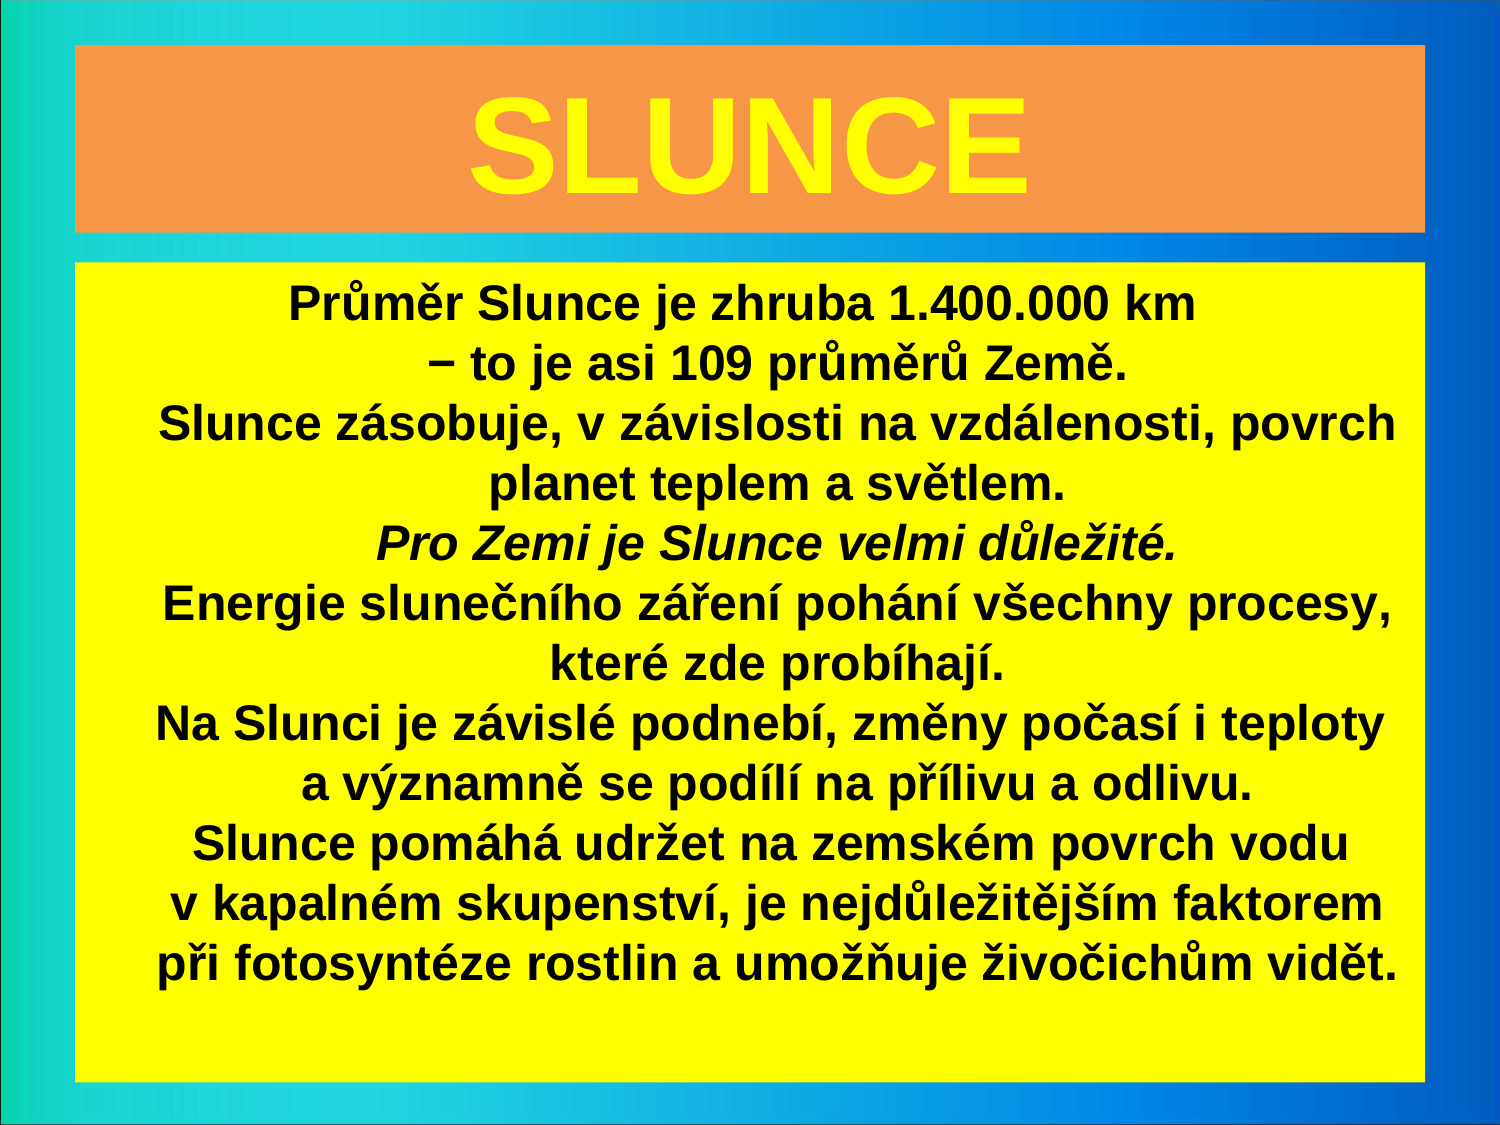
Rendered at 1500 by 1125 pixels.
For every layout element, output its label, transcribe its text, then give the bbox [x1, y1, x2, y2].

list Průměr Slunce je zhruba 1.400.000 km − to je asi 109 průměrů Země. Slunce zásobuje, v závislosti na vzdálenosti, povrch planet teplem a světlem. Pro Zemi je Slunce velmi důležité. Energie slunečního záření pohání všechny procesy, které zde probíhají. Na Slunci je závislé podnebí, změny počasí i teploty a významně se podílí na přílivu a odlivu. Slunce pomáhá udržet na zemském povrch vodu v kapalném skupenství, je nejdůležitějším faktorem při fotosyntéze rostlin a umožňuje živočichům vidět. [75, 262, 1426, 1083]
picture [0, 0, 1500, 1125]
title SLUNCE [75, 45, 1426, 233]
